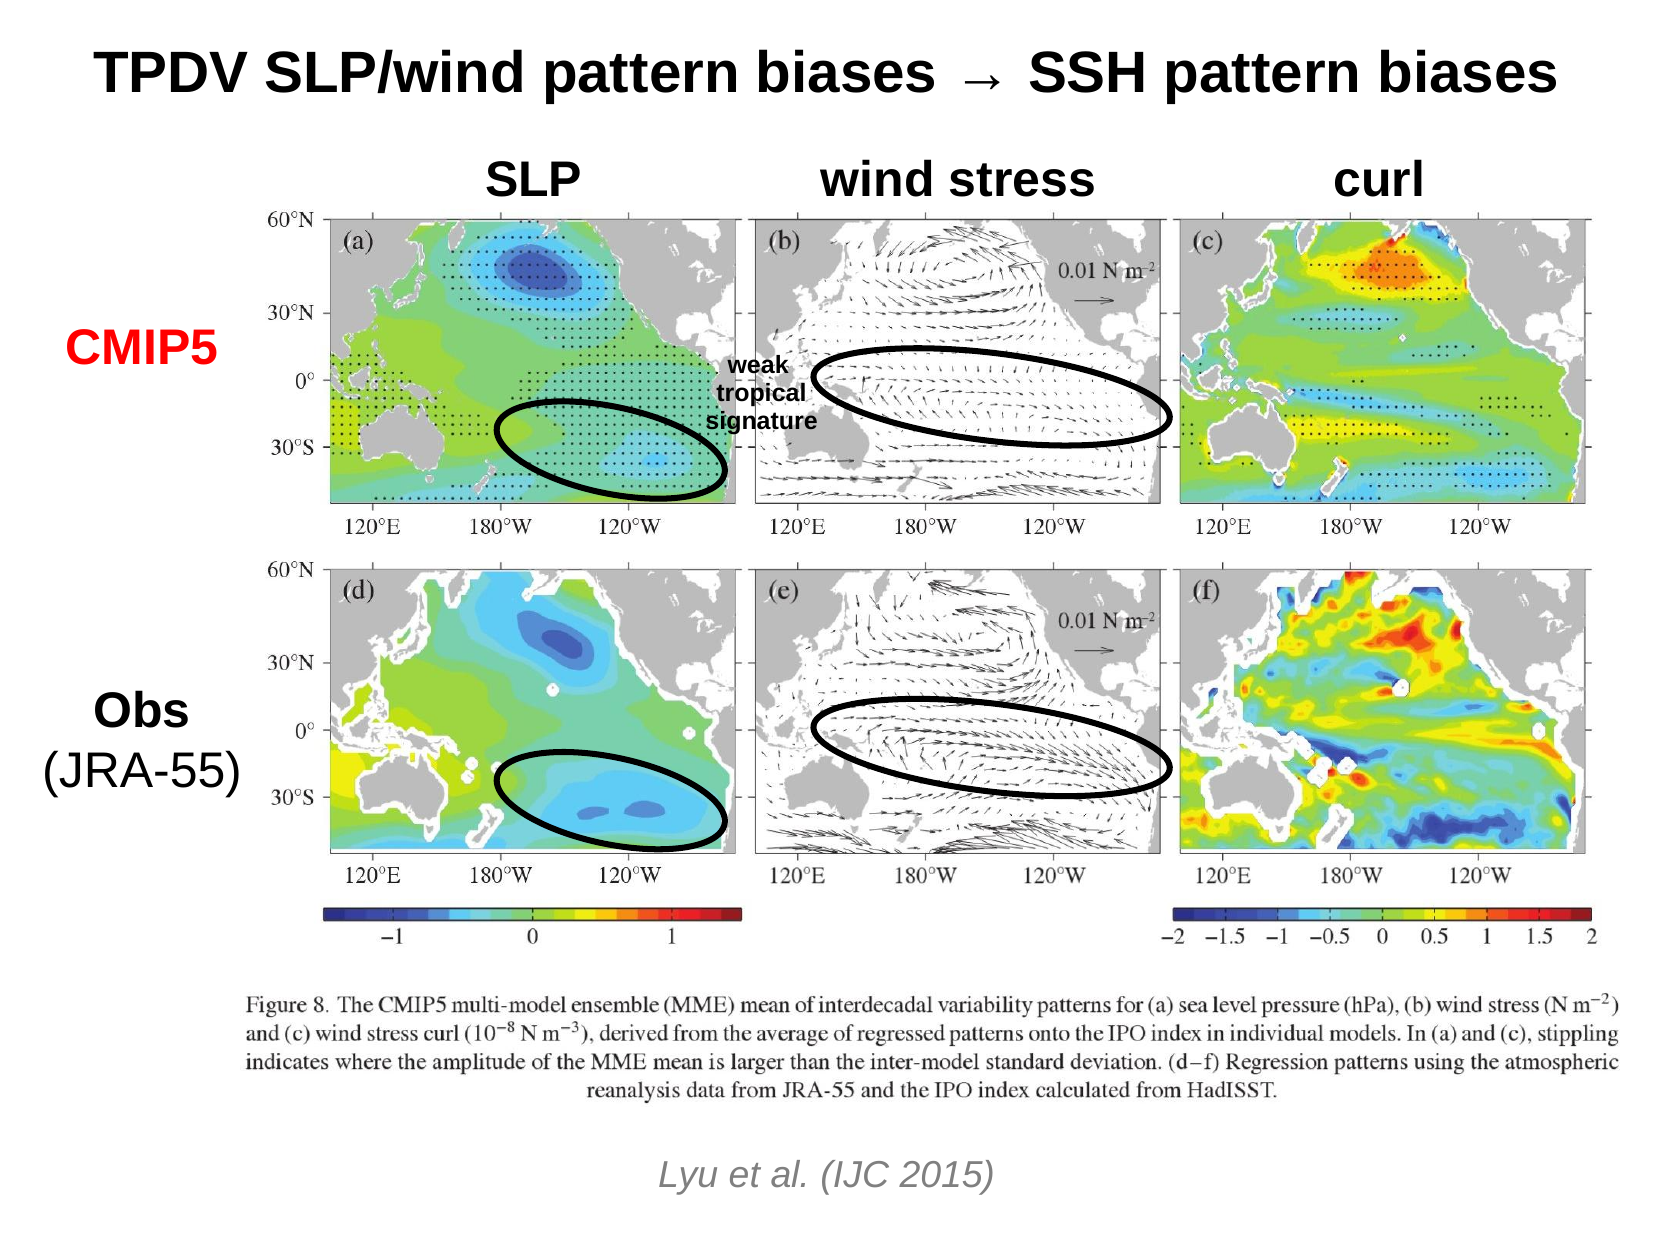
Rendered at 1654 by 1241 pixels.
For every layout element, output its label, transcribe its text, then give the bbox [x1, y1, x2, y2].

text_box weak tropical signature [679, 344, 845, 446]
picture [240, 172, 1622, 1107]
text_box Obs (JRA-55) [29, 677, 255, 798]
text_box CMIP5 [24, 314, 260, 375]
text_box curl [1183, 146, 1576, 207]
text_box Lyu et al. (IJC 2015) [56, 1147, 1597, 1195]
text_box TPDV SLP/wind pattern biases → SSH pattern biases [18, 24, 1635, 105]
text_box SLP [337, 146, 730, 207]
text_box wind stress [762, 146, 1155, 207]
